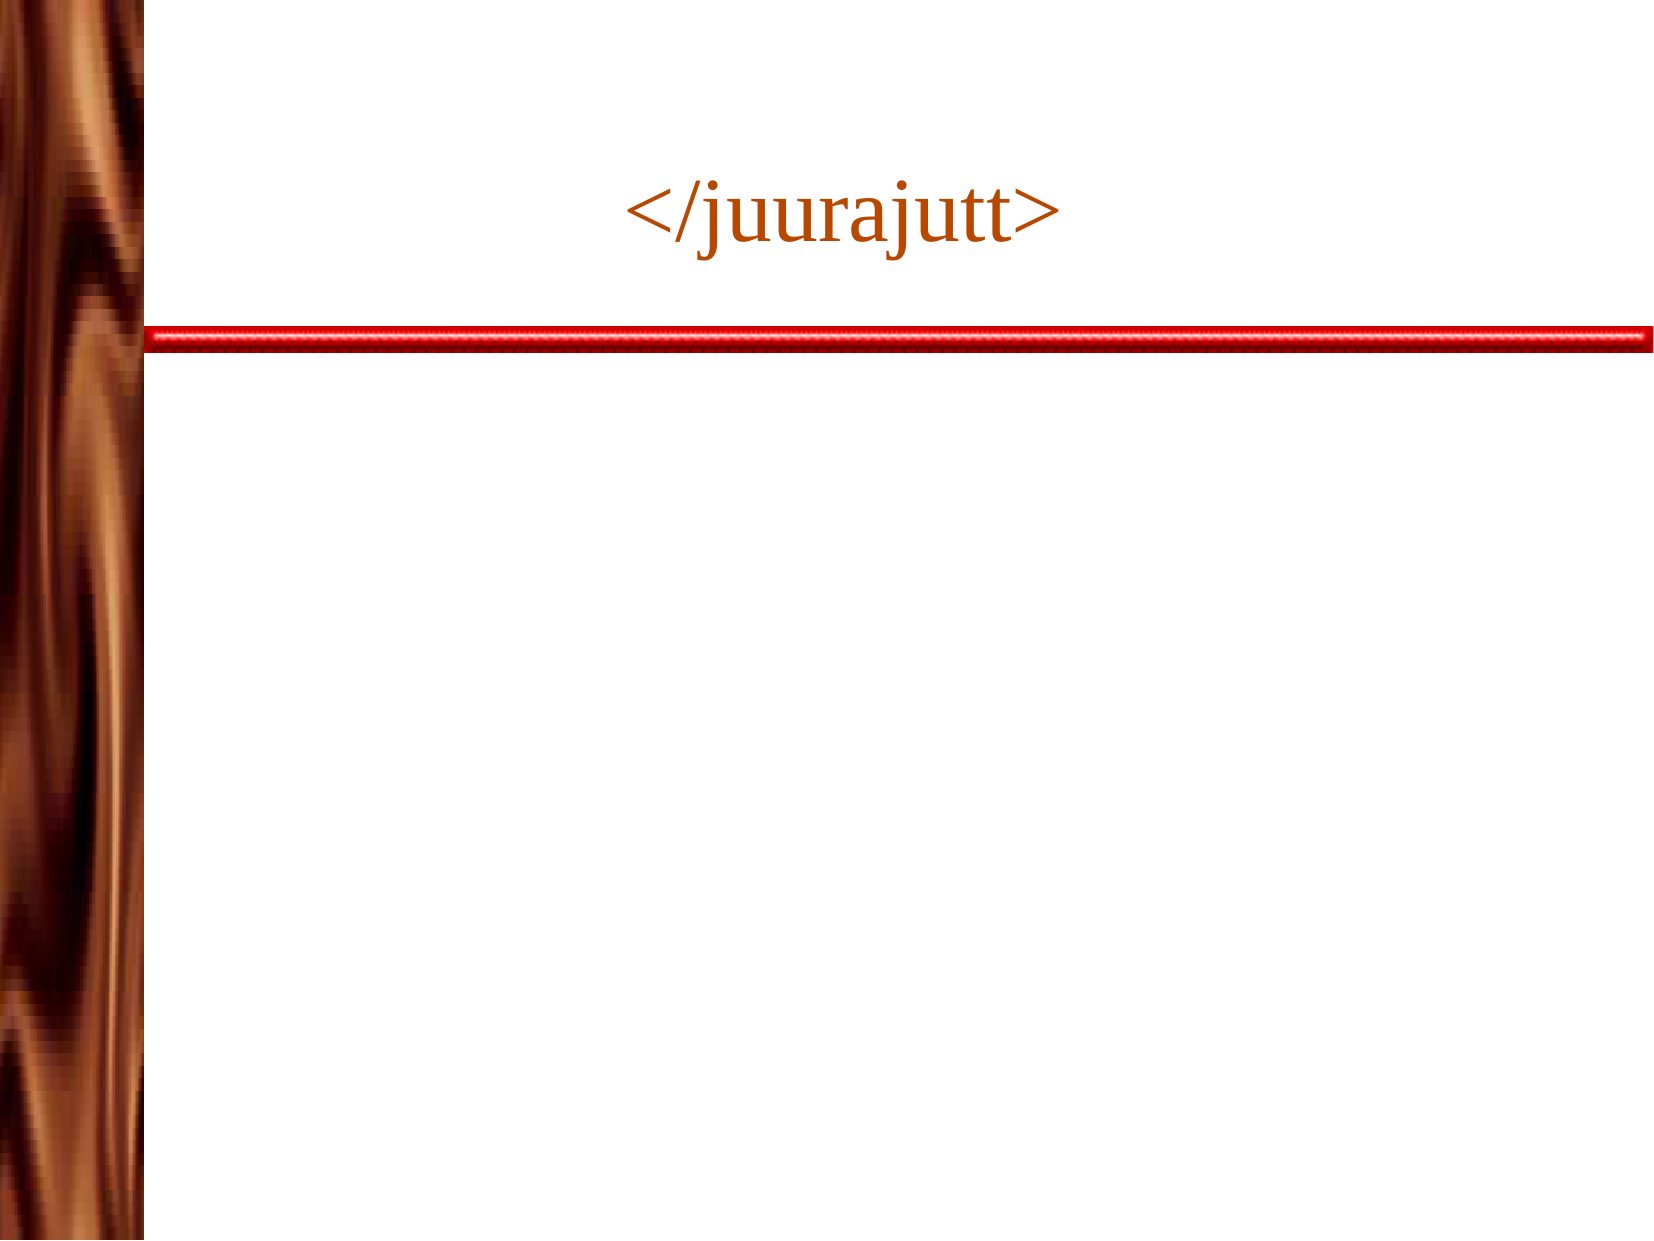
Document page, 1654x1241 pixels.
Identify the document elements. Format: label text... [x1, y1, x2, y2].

title </juurajutt> [121, 100, 1533, 312]
picture [0, 0, 1654, 1240]
